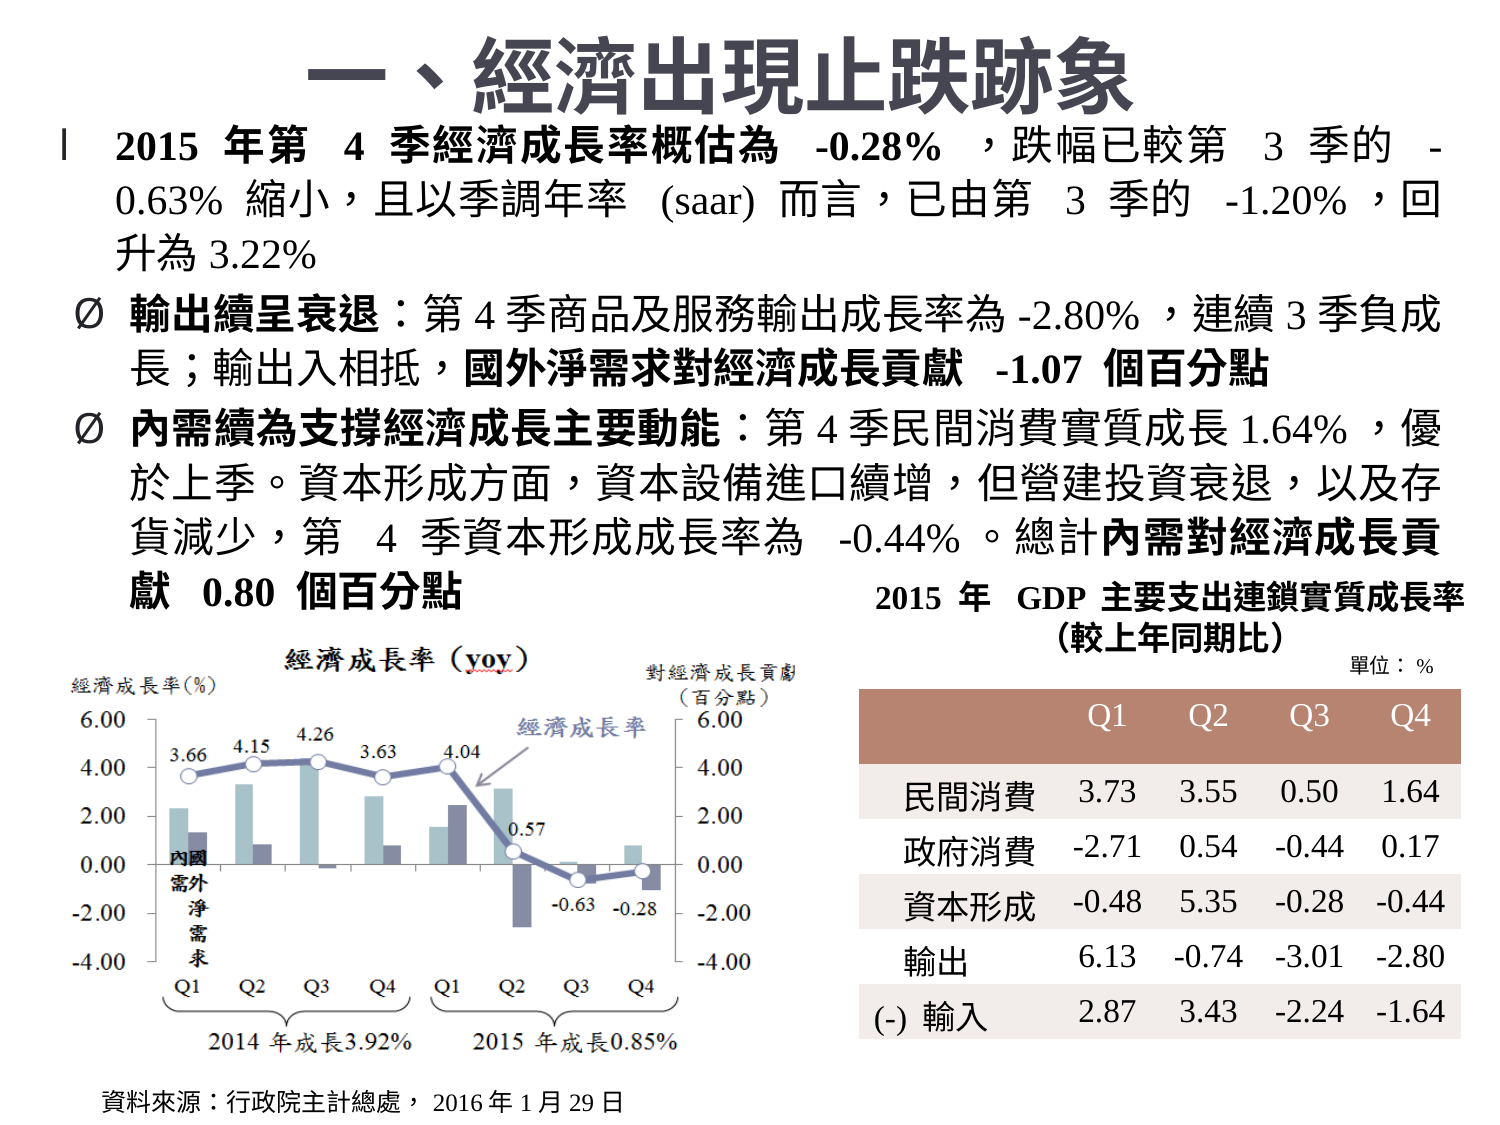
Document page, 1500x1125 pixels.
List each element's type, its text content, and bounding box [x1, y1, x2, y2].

table_cell 5.35 [1158, 874, 1259, 929]
text_box 2015 年第 4 季經濟成長率概估為 -0.28% ，跌幅已較第 3 季的 -0.63% 縮小，且以季調年率 (saar) 而言，已由第 3 季的 -1.20%，回升為3.22% 輸出續呈衰退：第4季商品及服務輸出成長率為-2.80%，連續3季負成長；輸出入相抵，國外淨需求對經濟成長貢獻 -1.07 個百分點 內需續為支撐經濟成長主要動能：第4季民間消費實質成長1.64%，優於上季。資本形成方面，資本設備進口續增，但營建投資衰退，以及存貨減少，第 4 季資本形成成長率為 -0.44%。總計內需對經濟成長貢獻 0.80 個百分點 [19, 89, 1483, 601]
table_cell -0.44 [1360, 874, 1461, 929]
table_cell -2.71 [1057, 819, 1158, 874]
table_cell 3.43 [1158, 984, 1259, 1039]
text_box 單位：% [1334, 645, 1500, 685]
table_cell -2.80 [1360, 929, 1461, 984]
text_box 2015 年 GDP 主要支出連鎖實質成長率 （較上年同期比） [845, 569, 1496, 665]
table_header [859, 689, 1057, 764]
table_cell 輸出 [859, 929, 1057, 984]
table_cell -0.28 [1259, 874, 1360, 929]
table_header Q2 [1158, 689, 1259, 764]
table_cell 0.54 [1158, 819, 1259, 874]
table_cell 資本形成 [859, 874, 1057, 929]
table_cell (-) 輸入 [859, 984, 1057, 1039]
table_header Q3 [1259, 689, 1360, 764]
table_cell -0.44 [1259, 819, 1360, 874]
table_cell 6.13 [1057, 929, 1158, 984]
table_cell -0.74 [1158, 929, 1259, 984]
text_box 資料來源：行政院主計總處，2016年1月29日 [87, 1079, 1219, 1125]
picture [59, 637, 796, 1055]
table_cell 3.73 [1057, 764, 1158, 819]
table_cell 1.64 [1360, 764, 1461, 819]
table_header Q1 [1057, 689, 1158, 764]
table_cell -0.48 [1057, 874, 1158, 929]
table_cell 2.87 [1057, 984, 1158, 1039]
table_cell 0.50 [1259, 764, 1360, 819]
table_cell -3.01 [1259, 929, 1360, 984]
table_cell 0.17 [1360, 819, 1461, 874]
table_cell 3.55 [1158, 764, 1259, 819]
table_cell -1.64 [1360, 984, 1461, 1039]
title 一、經濟出現止跌跡象 [58, 10, 1385, 138]
table_cell -2.24 [1259, 984, 1360, 1039]
table_header Q4 [1360, 689, 1461, 764]
table_cell 政府消費 [859, 819, 1057, 874]
table_cell 民間消費 [859, 764, 1057, 819]
